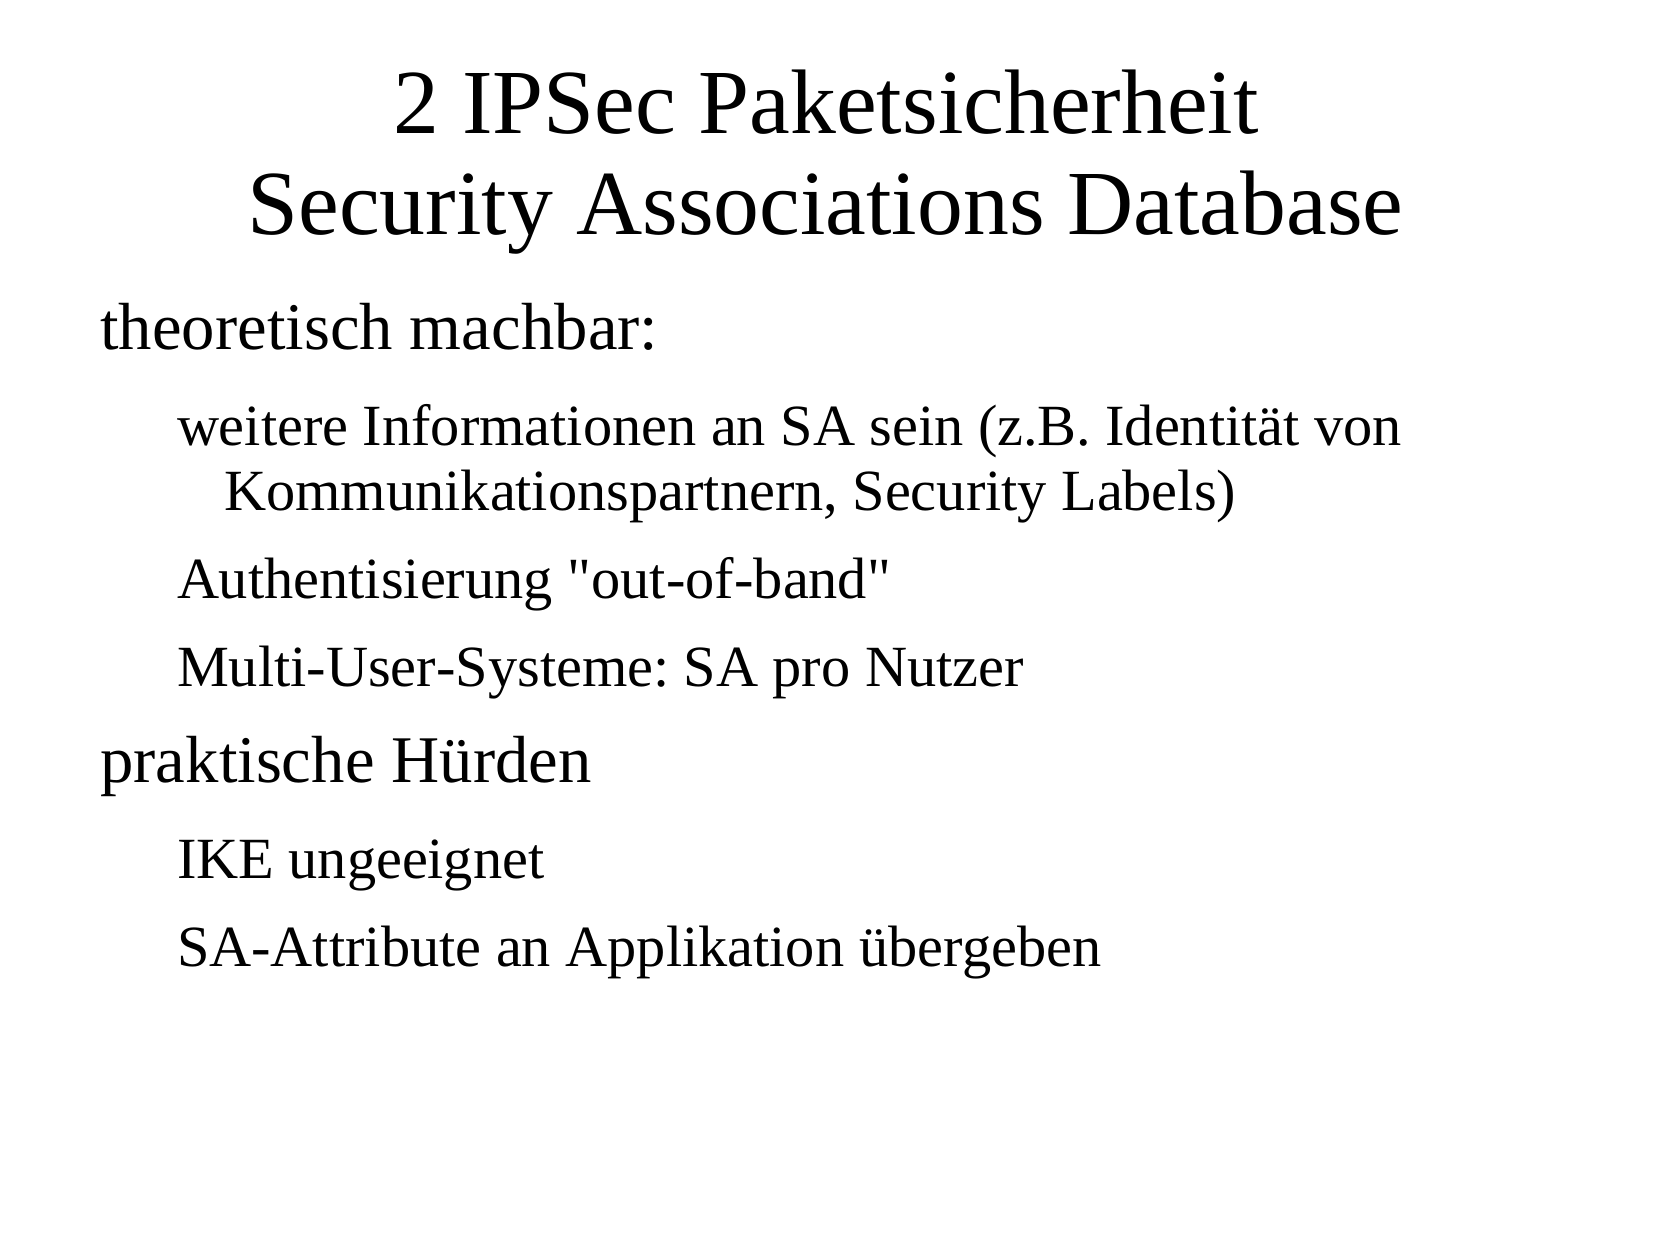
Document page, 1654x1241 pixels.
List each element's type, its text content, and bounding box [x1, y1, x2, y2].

title 2 IPSec Paketsicherheit Security Associations Database [82, 49, 1571, 257]
list theoretisch machbar: weitere Informationen an SA sein (z.B. Identität von Kommunikationspartnern, Security Labels) Authentisierung "out-of-band" Multi-User-Systeme: SA pro Nutzer praktische Hürden IKE ungeeignet SA-Attribute an Applikation übergeben [82, 290, 1571, 1109]
